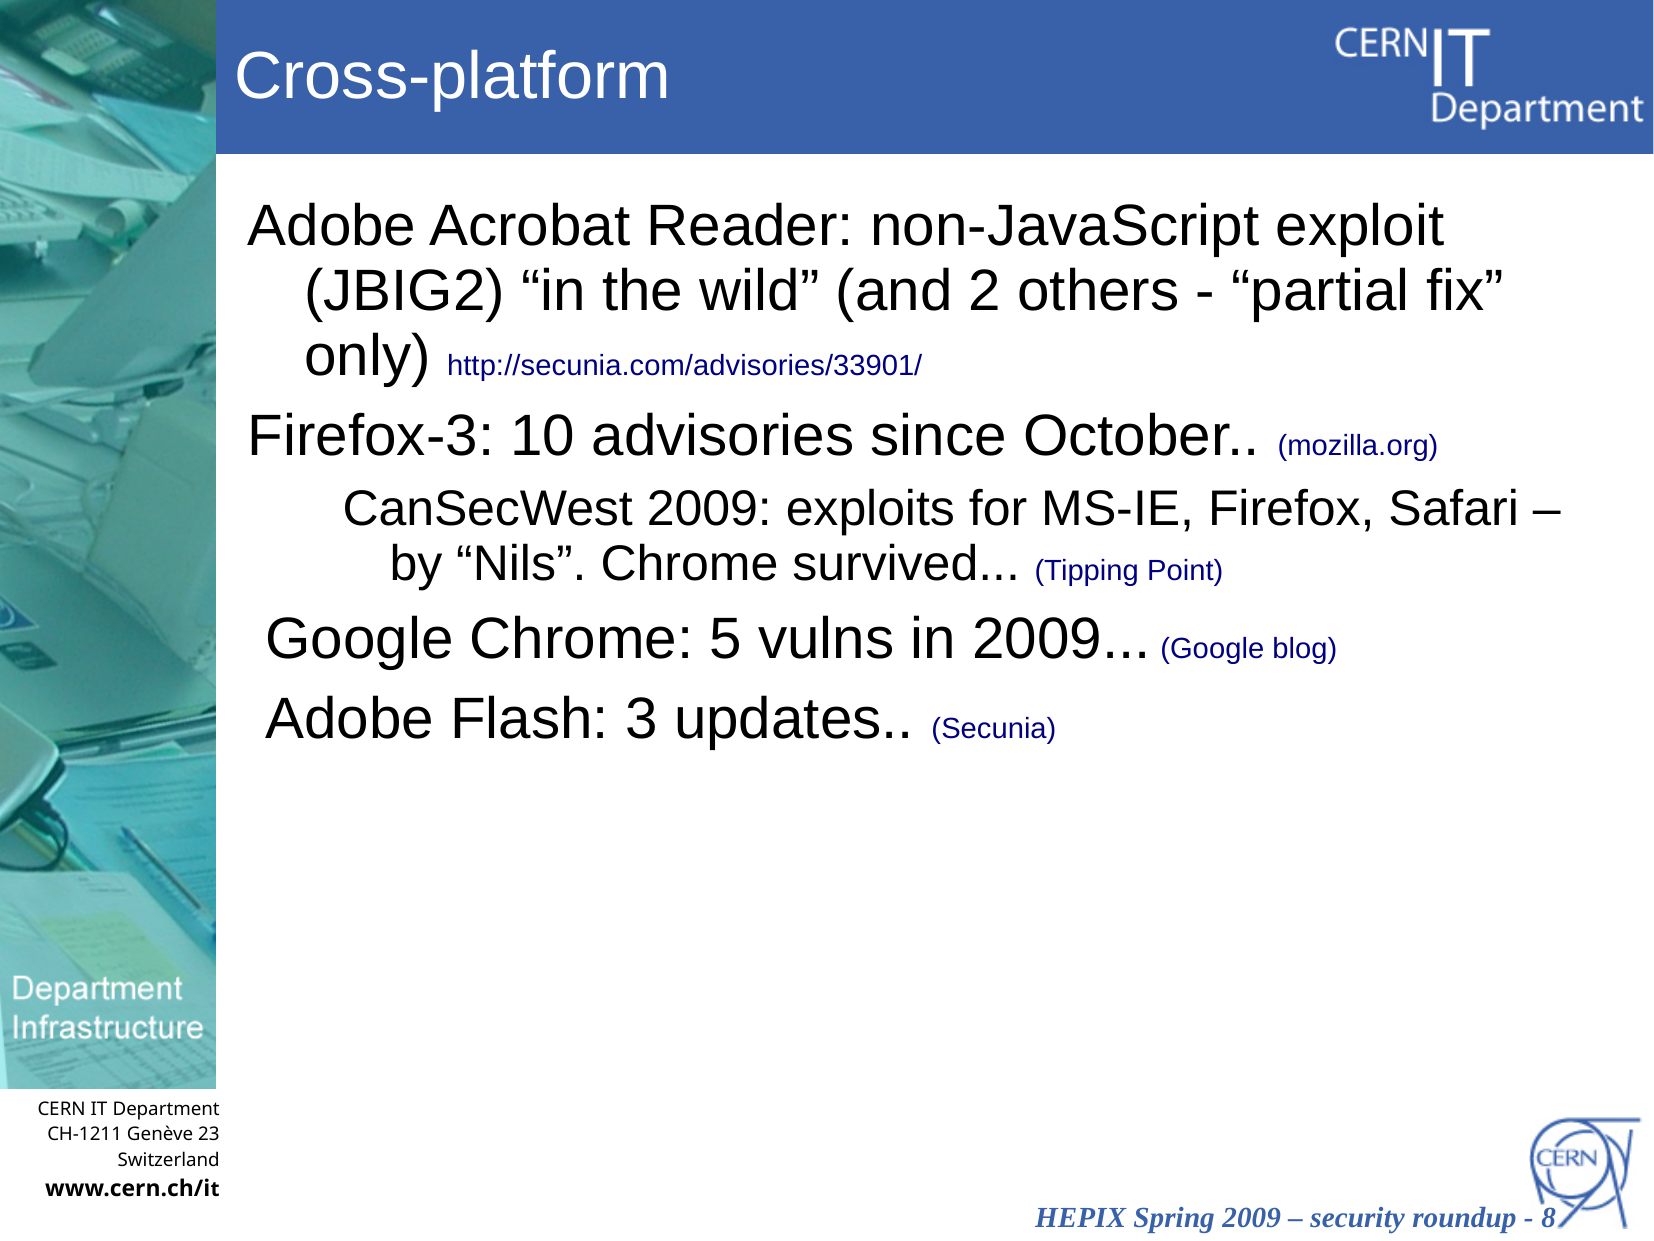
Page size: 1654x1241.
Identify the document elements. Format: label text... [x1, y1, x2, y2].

list Adobe Acrobat Reader: non-JavaScript exploit (JBIG2) “in the wild” (and 2 others - “partial fix” only) http://secunia.com/advisories/33901/ Firefox-3: 10 advisories since October.. (mozilla.org) CanSecWest 2009: exploits for MS-IE, Firefox, Safari – by “Nils”. Chrome survived... (Tipping Point) Google Chrome: 5 vulns in 2009... (Google blog) Adobe Flash: 3 updates.. (Secunia) [247, 192, 1613, 1148]
picture [216, 0, 1654, 154]
title Cross-platform [234, 7, 1241, 143]
picture [1529, 1116, 1642, 1229]
